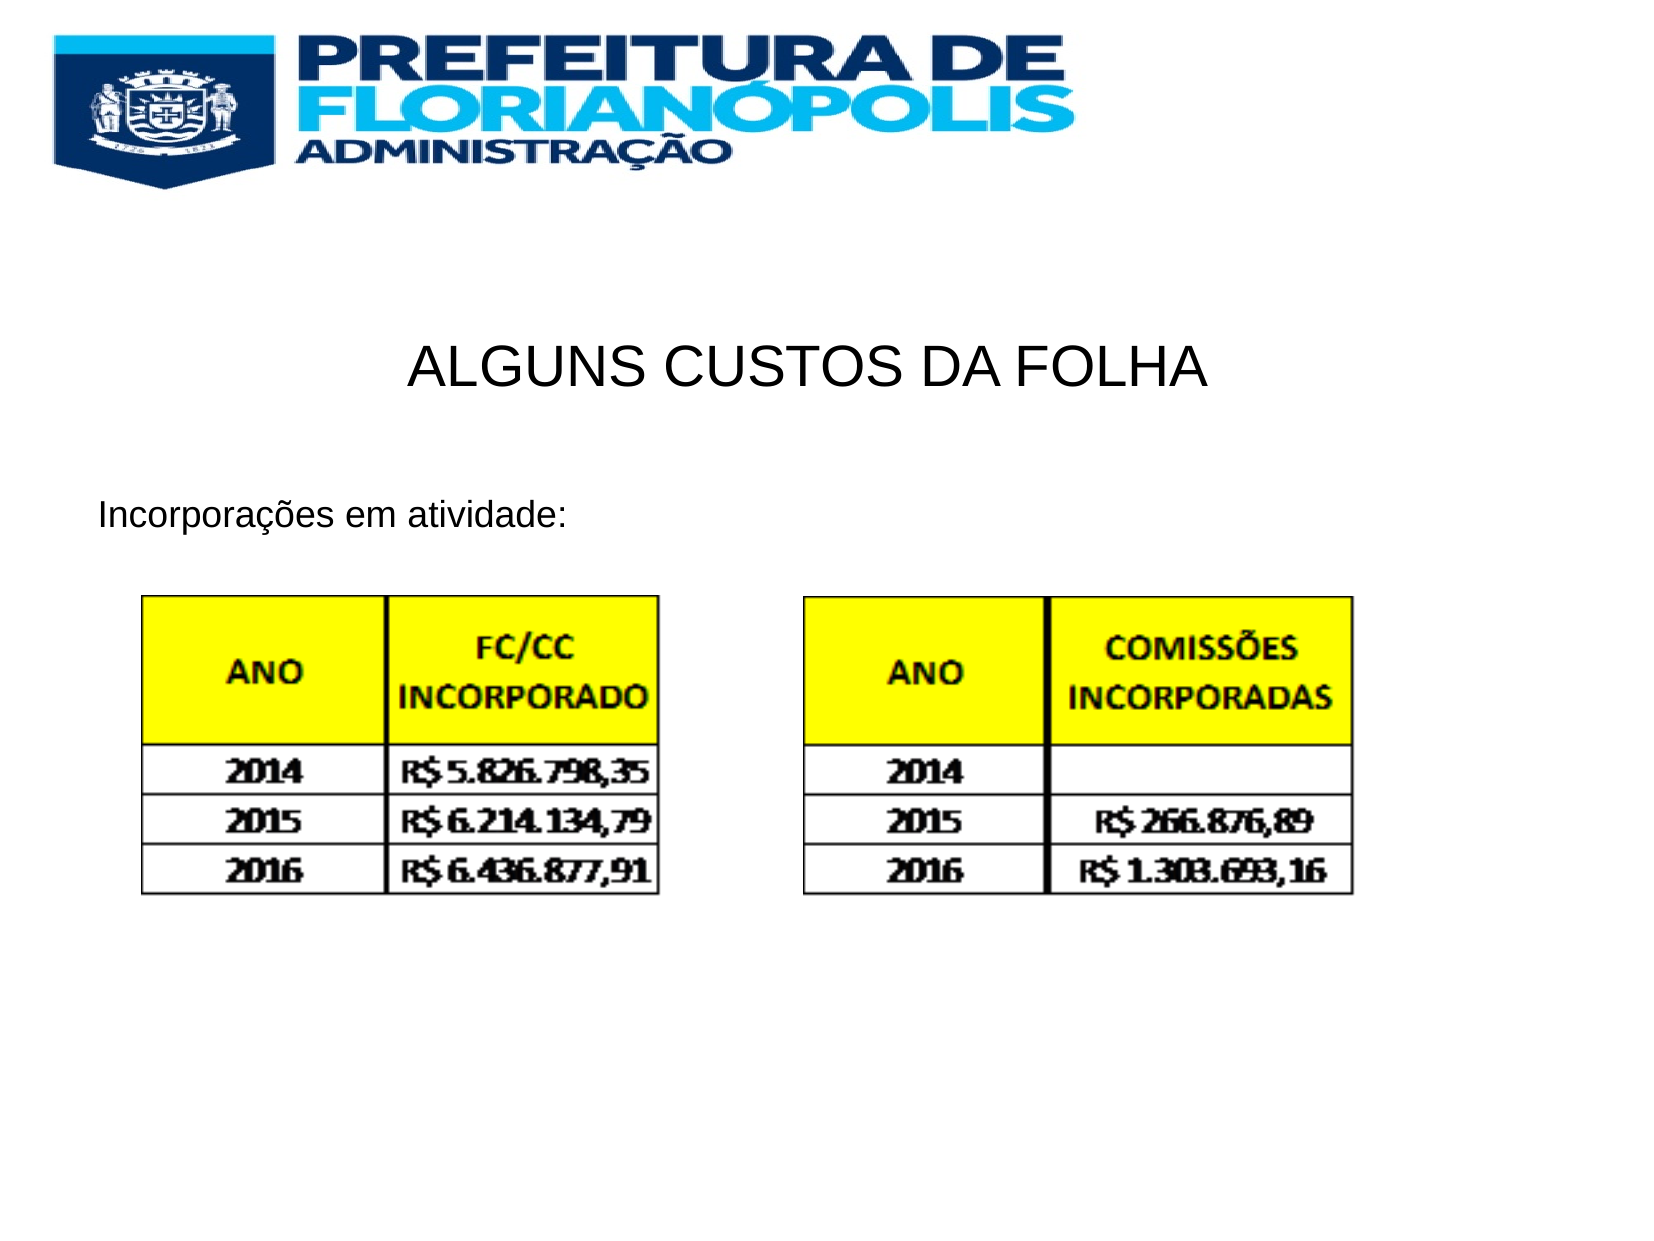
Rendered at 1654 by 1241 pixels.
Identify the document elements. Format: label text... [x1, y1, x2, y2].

text_box Incorporações em atividade: [82, 486, 875, 544]
picture [0, 0, 1131, 225]
title ALGUNS CUSTOS DA FOLHA [69, 295, 1548, 438]
picture [803, 596, 1357, 898]
picture [141, 595, 663, 898]
